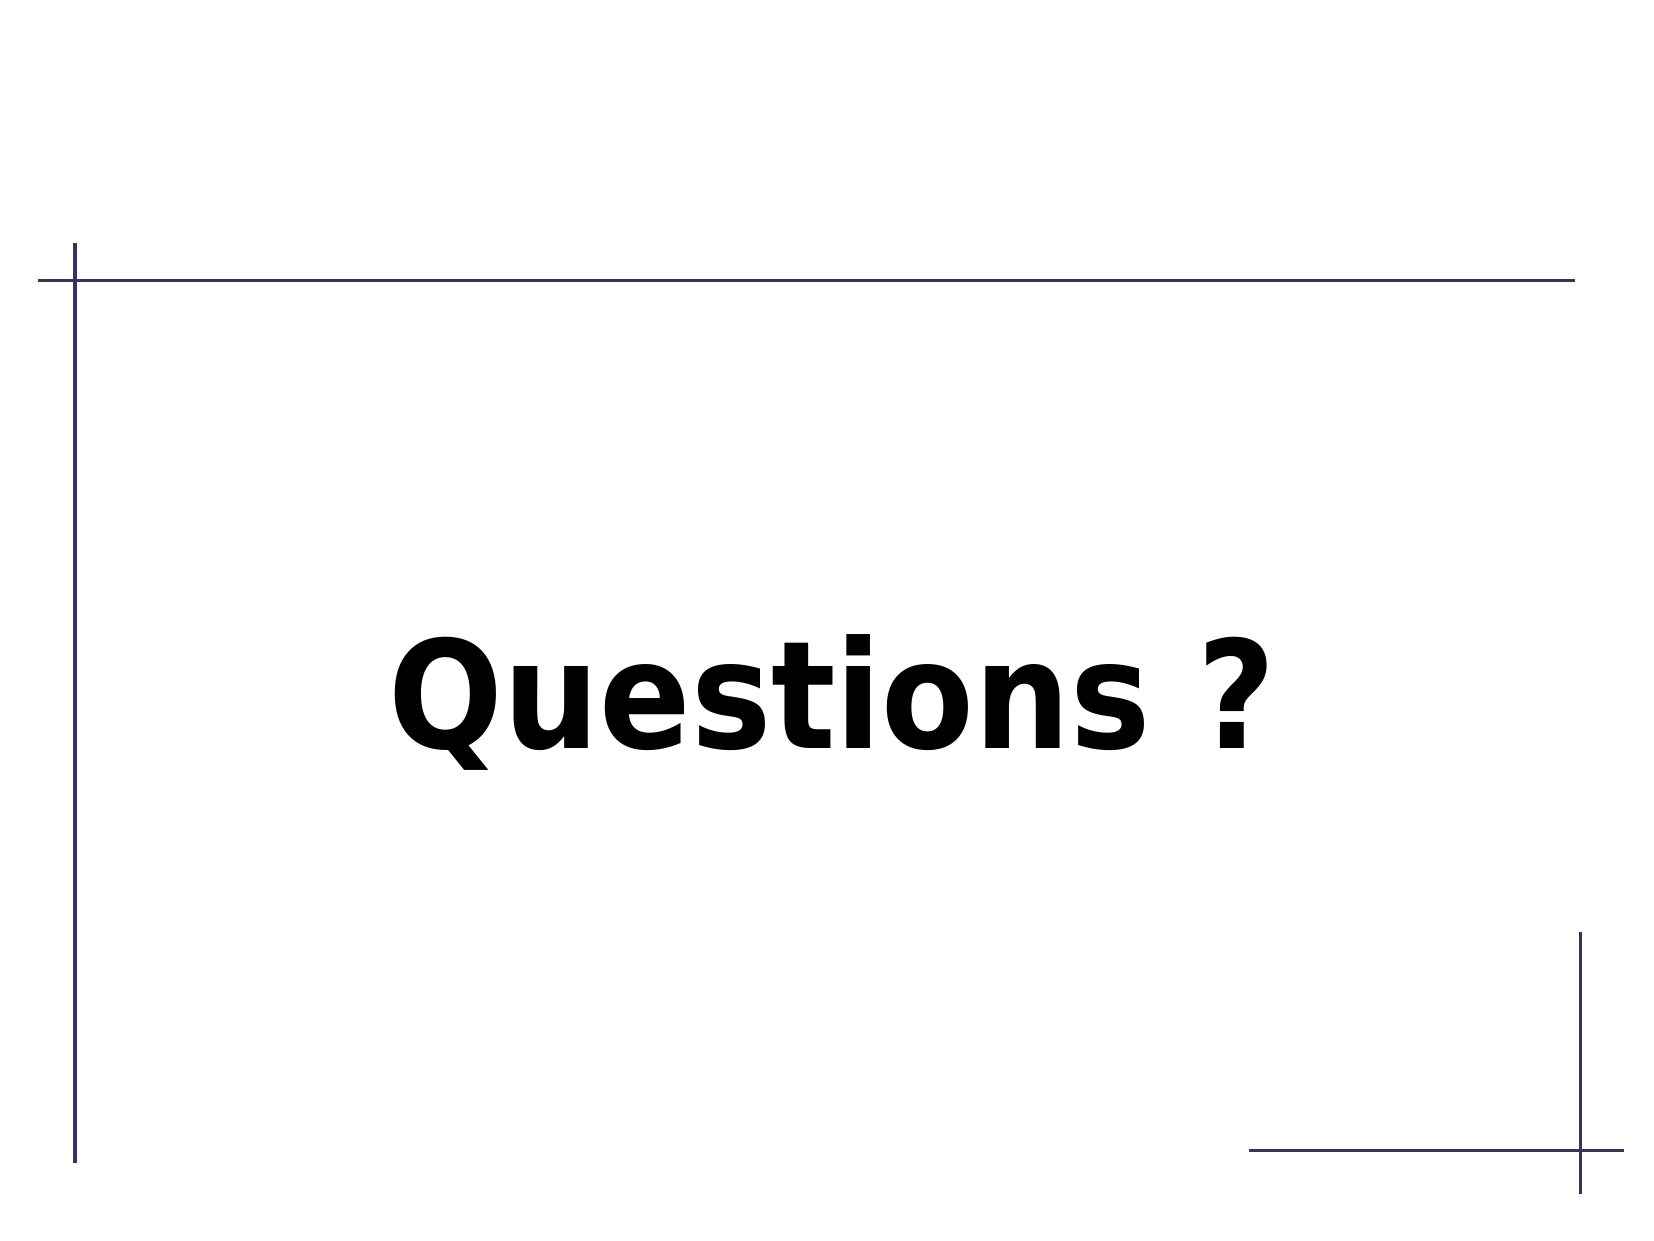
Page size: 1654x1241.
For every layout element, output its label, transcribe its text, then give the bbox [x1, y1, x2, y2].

subtitle Questions ? [88, 295, 1577, 1099]
